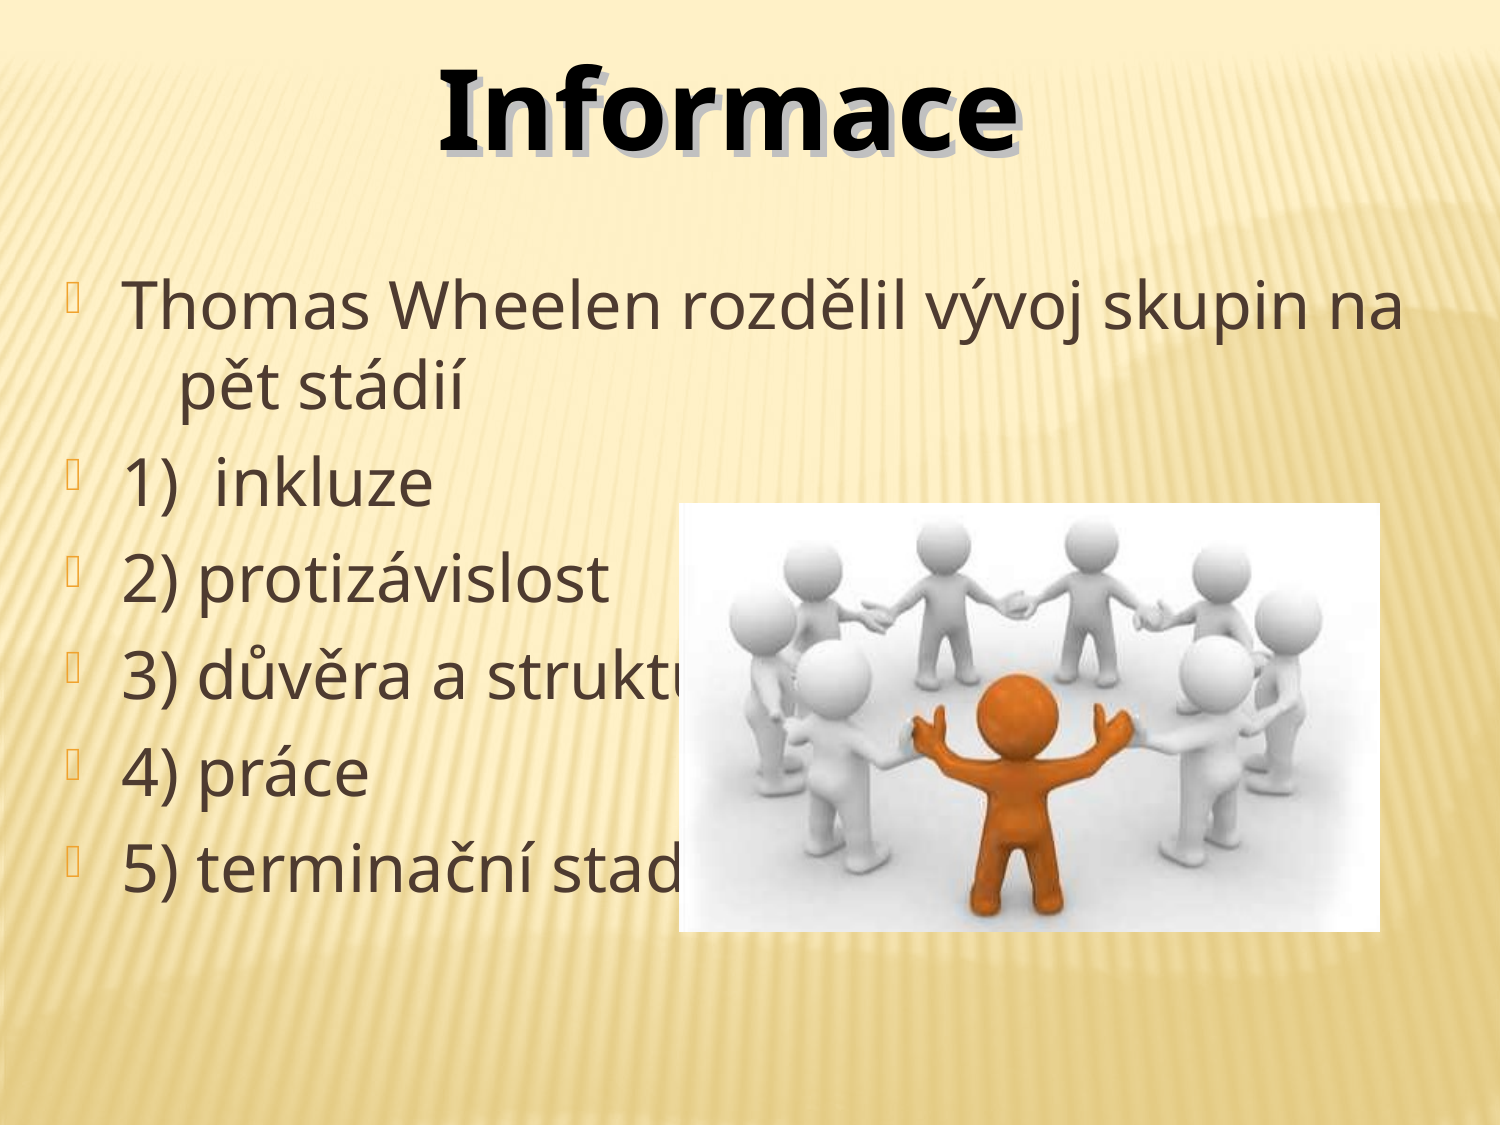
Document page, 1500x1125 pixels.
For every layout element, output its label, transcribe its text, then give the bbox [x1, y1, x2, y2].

text_box Informace [422, 31, 1037, 181]
list Thomas Wheelen rozdělil vývoj skupin na pět stádií 1) inkluze 2) protizávislost 3) důvěra a struktura 4) práce 5) terminační stadium [50, 254, 1476, 998]
picture [679, 503, 1380, 932]
